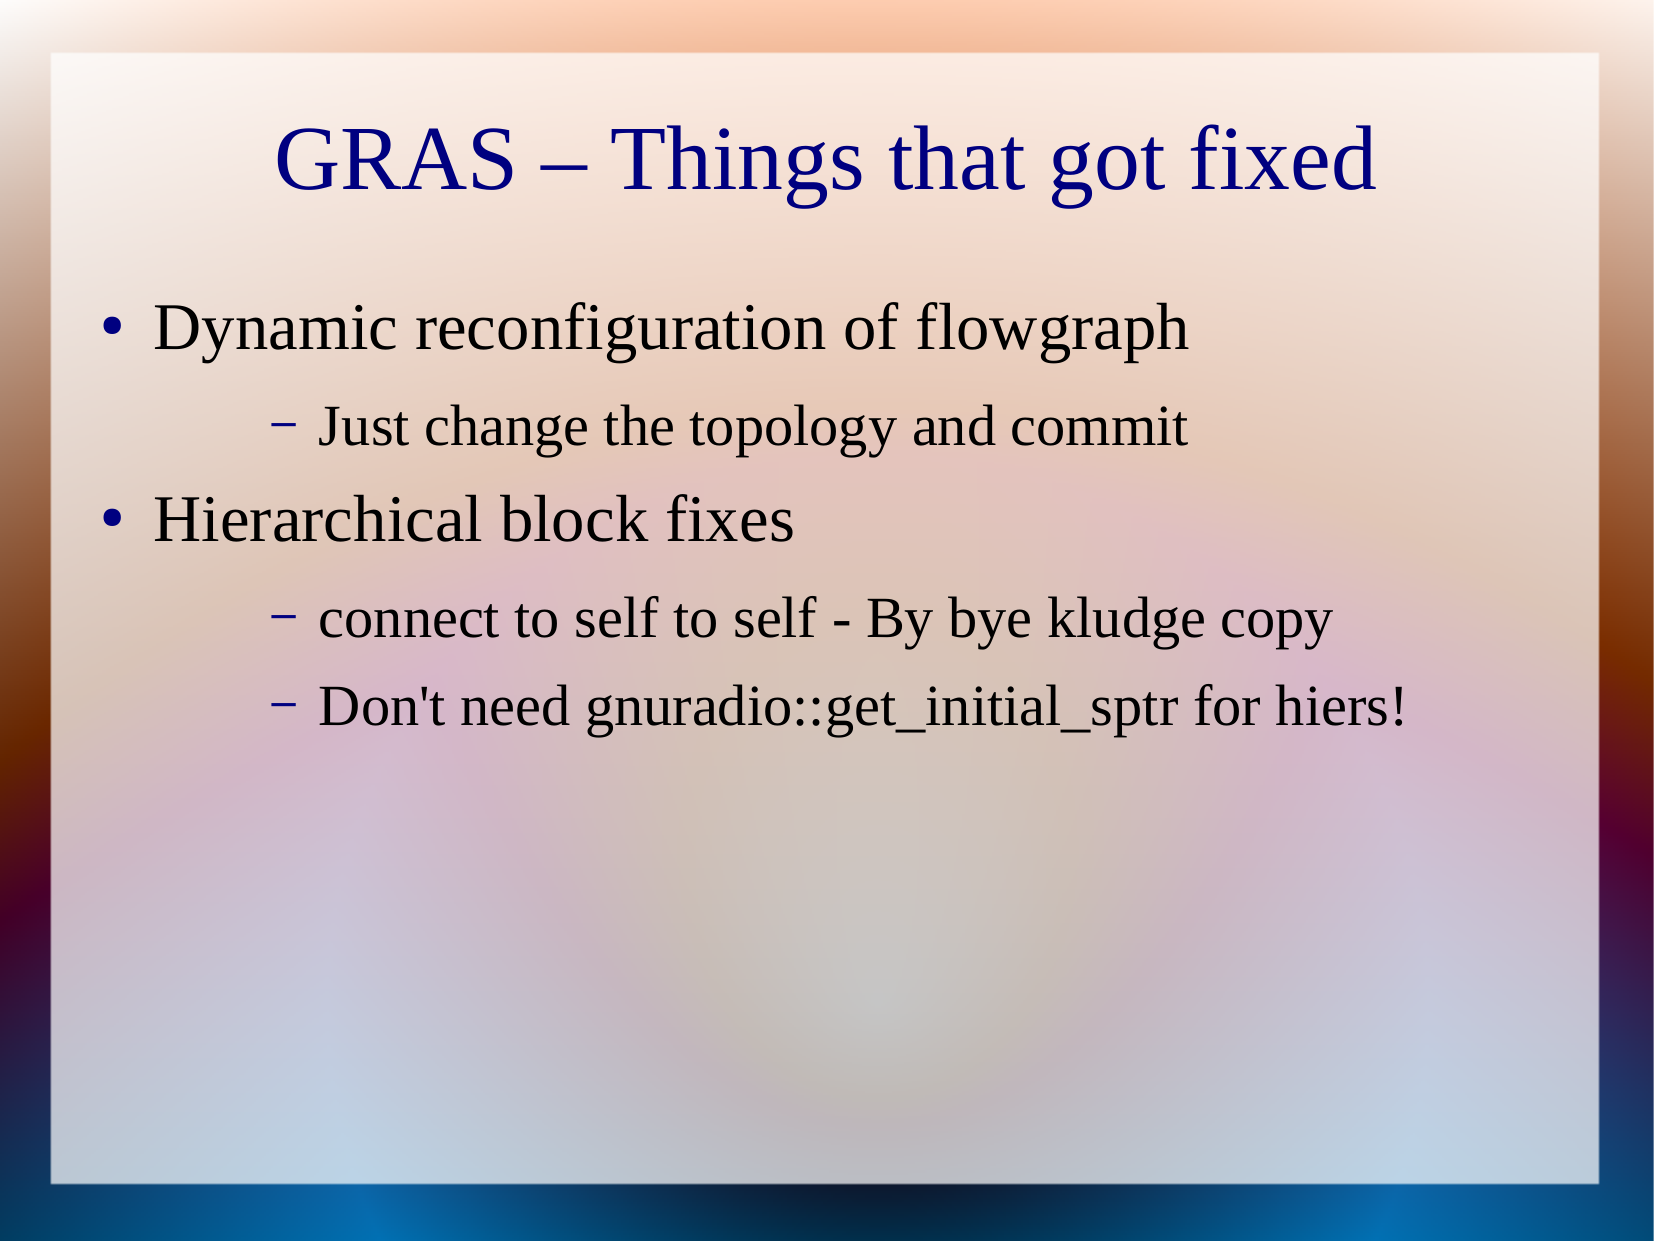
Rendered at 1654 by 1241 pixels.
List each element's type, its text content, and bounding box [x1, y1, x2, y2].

title GRAS – Things that got fixed [82, 55, 1571, 263]
picture [0, 0, 1654, 1241]
list Dynamic reconfiguration of flowgraph Just change the topology and commit Hierarchical block fixes connect to self to self - By bye kludge copy Don't need gnuradio::get_initial_sptr for hiers! [82, 290, 1571, 1010]
